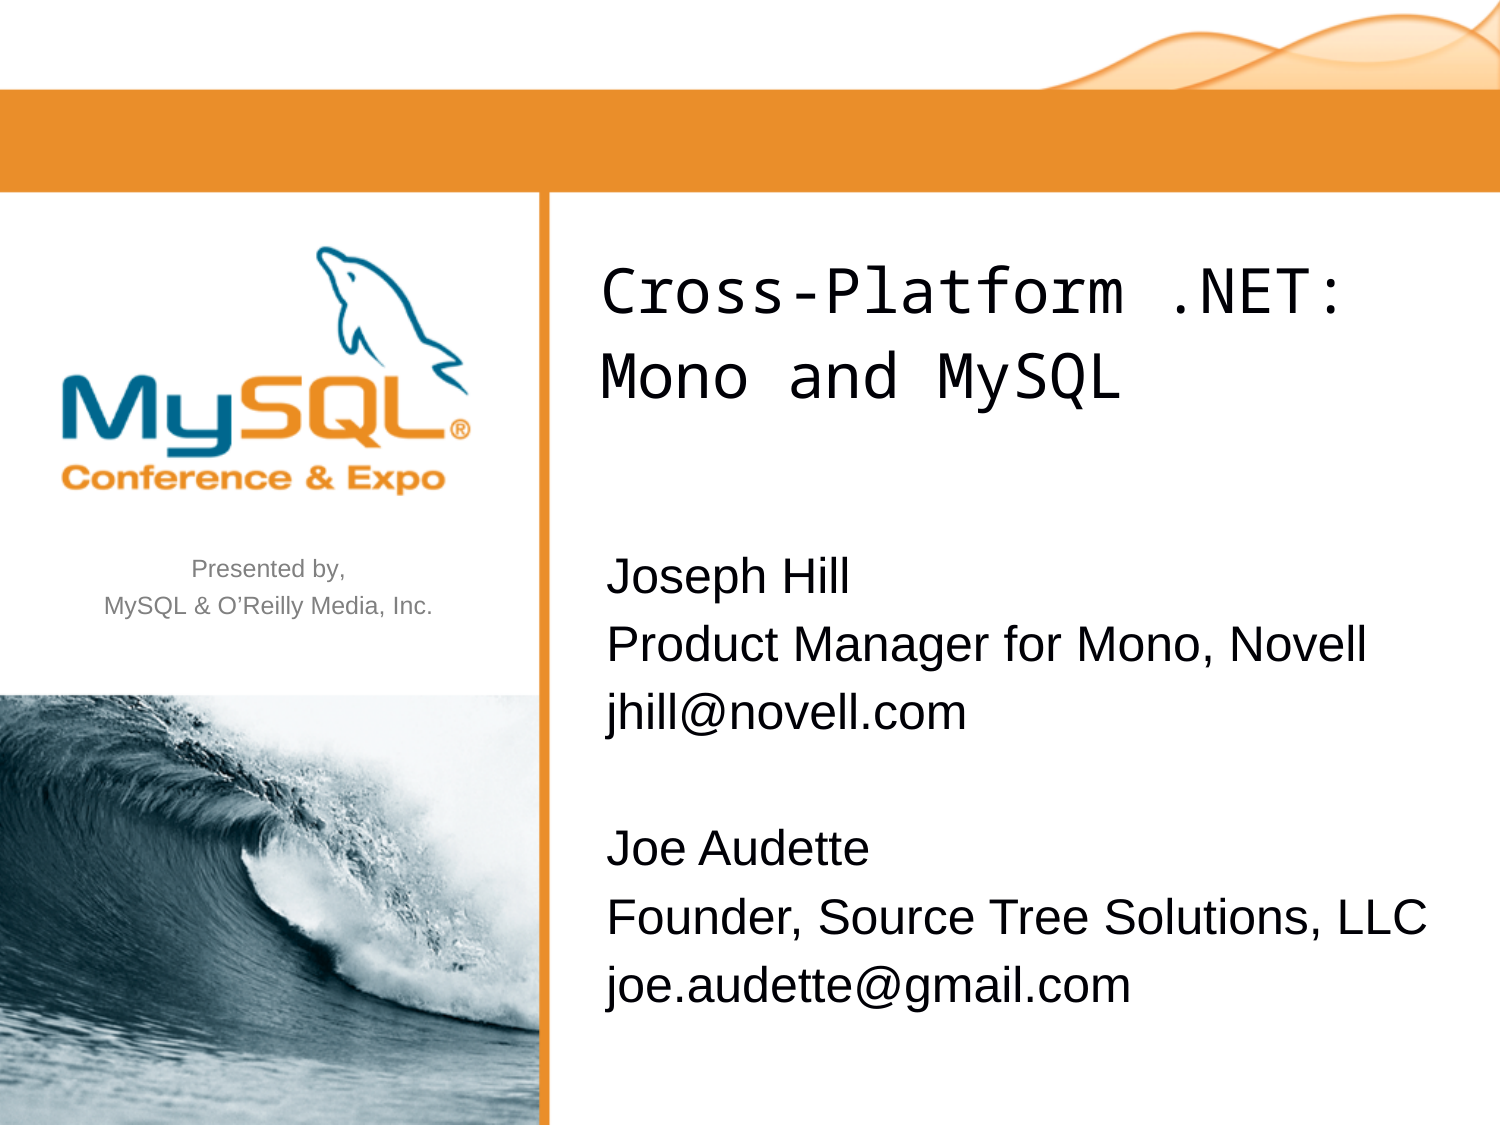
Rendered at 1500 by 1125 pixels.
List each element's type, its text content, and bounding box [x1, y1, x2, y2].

list Joseph Hill Product Manager for Mono, Novell jhill@novell.com Joe Audette Founder, Source Tree Solutions, LLC joe.audette@gmail.com [599, 547, 1463, 1084]
picture [0, 0, 1500, 1125]
title Cross-Platform .NET: Mono and MySQL [599, 121, 1463, 541]
